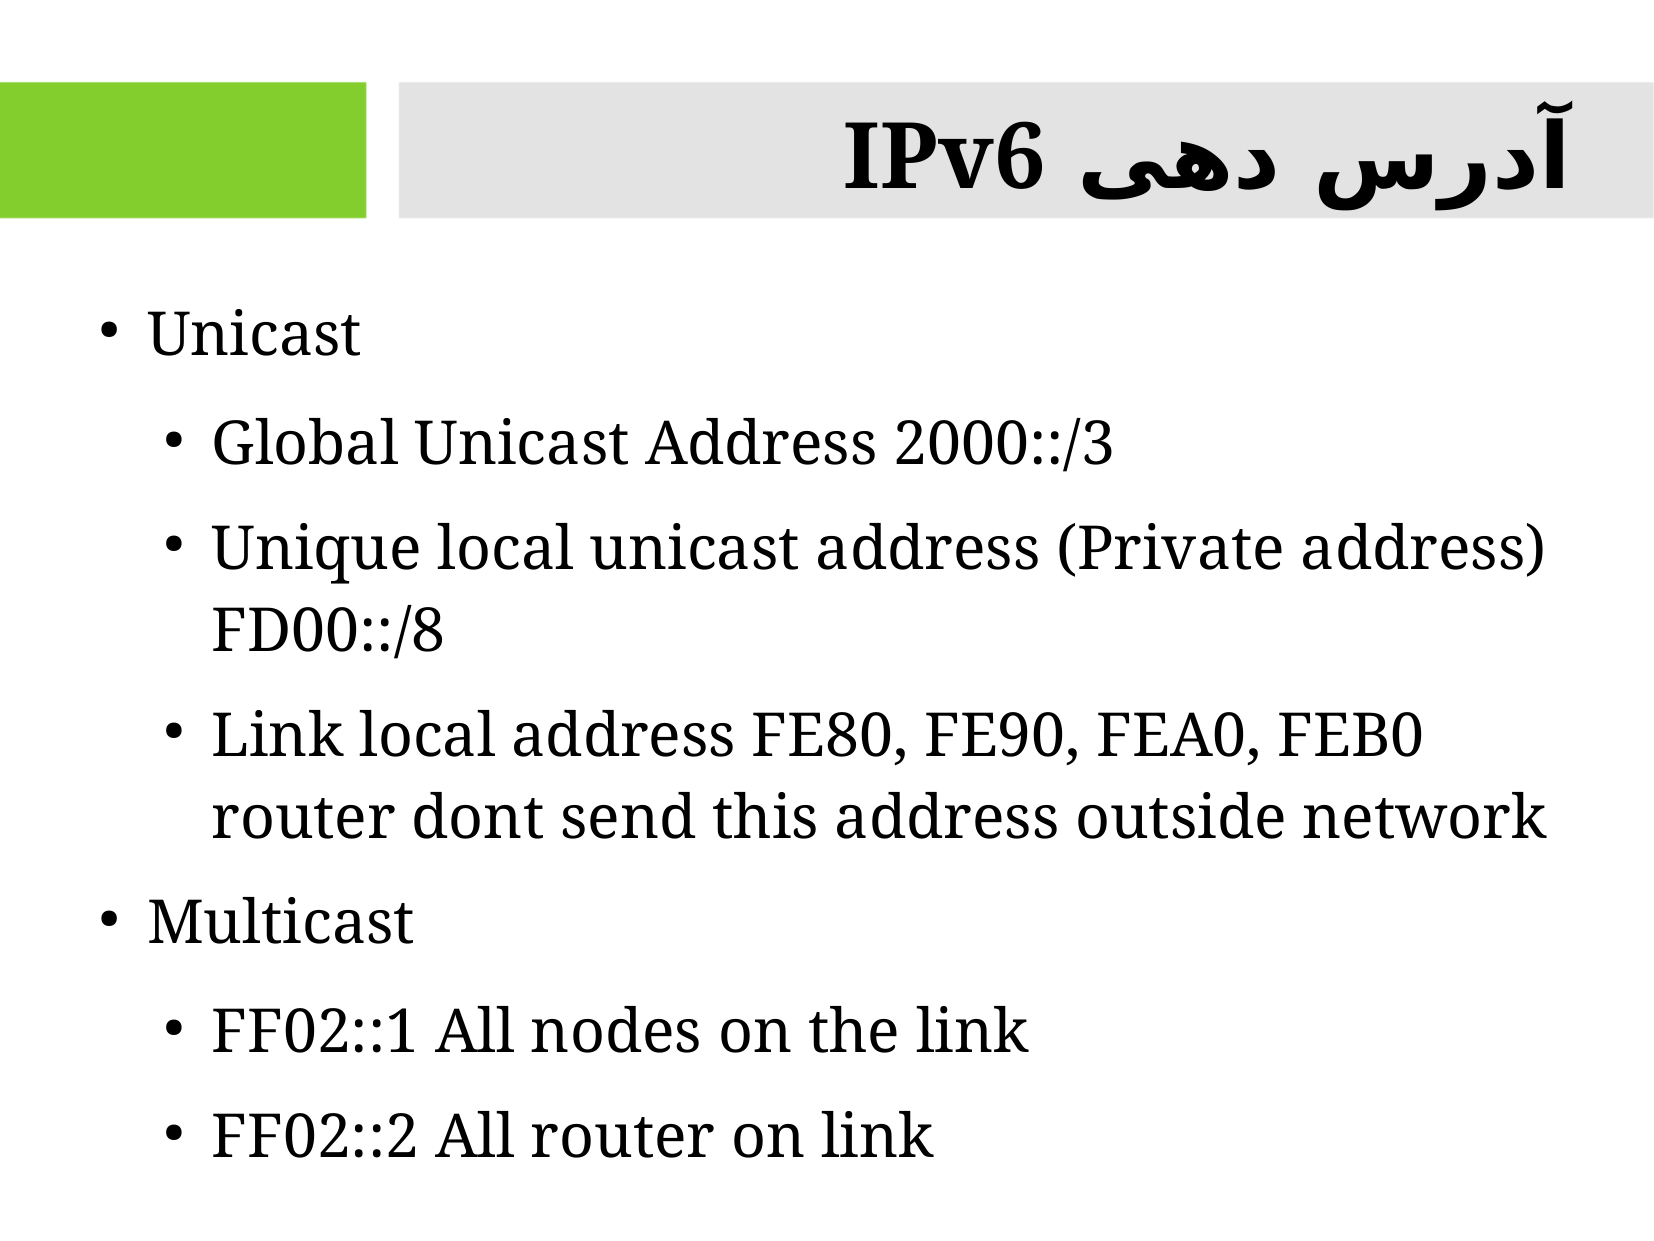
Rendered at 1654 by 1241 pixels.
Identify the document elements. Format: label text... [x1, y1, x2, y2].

list Unicast Global Unicast Address 2000::/3 Unique local unicast address (Private address) FD00::/8 Link local address FE80, FE90, FEA0, FEB0 router dont send this address outside network Multicast FF02::1 All nodes on the link FF02::2 All router on link [82, 290, 1571, 1182]
title آدرس دهی IPv6 [82, 49, 1571, 257]
picture [0, 0, 1654, 1241]
